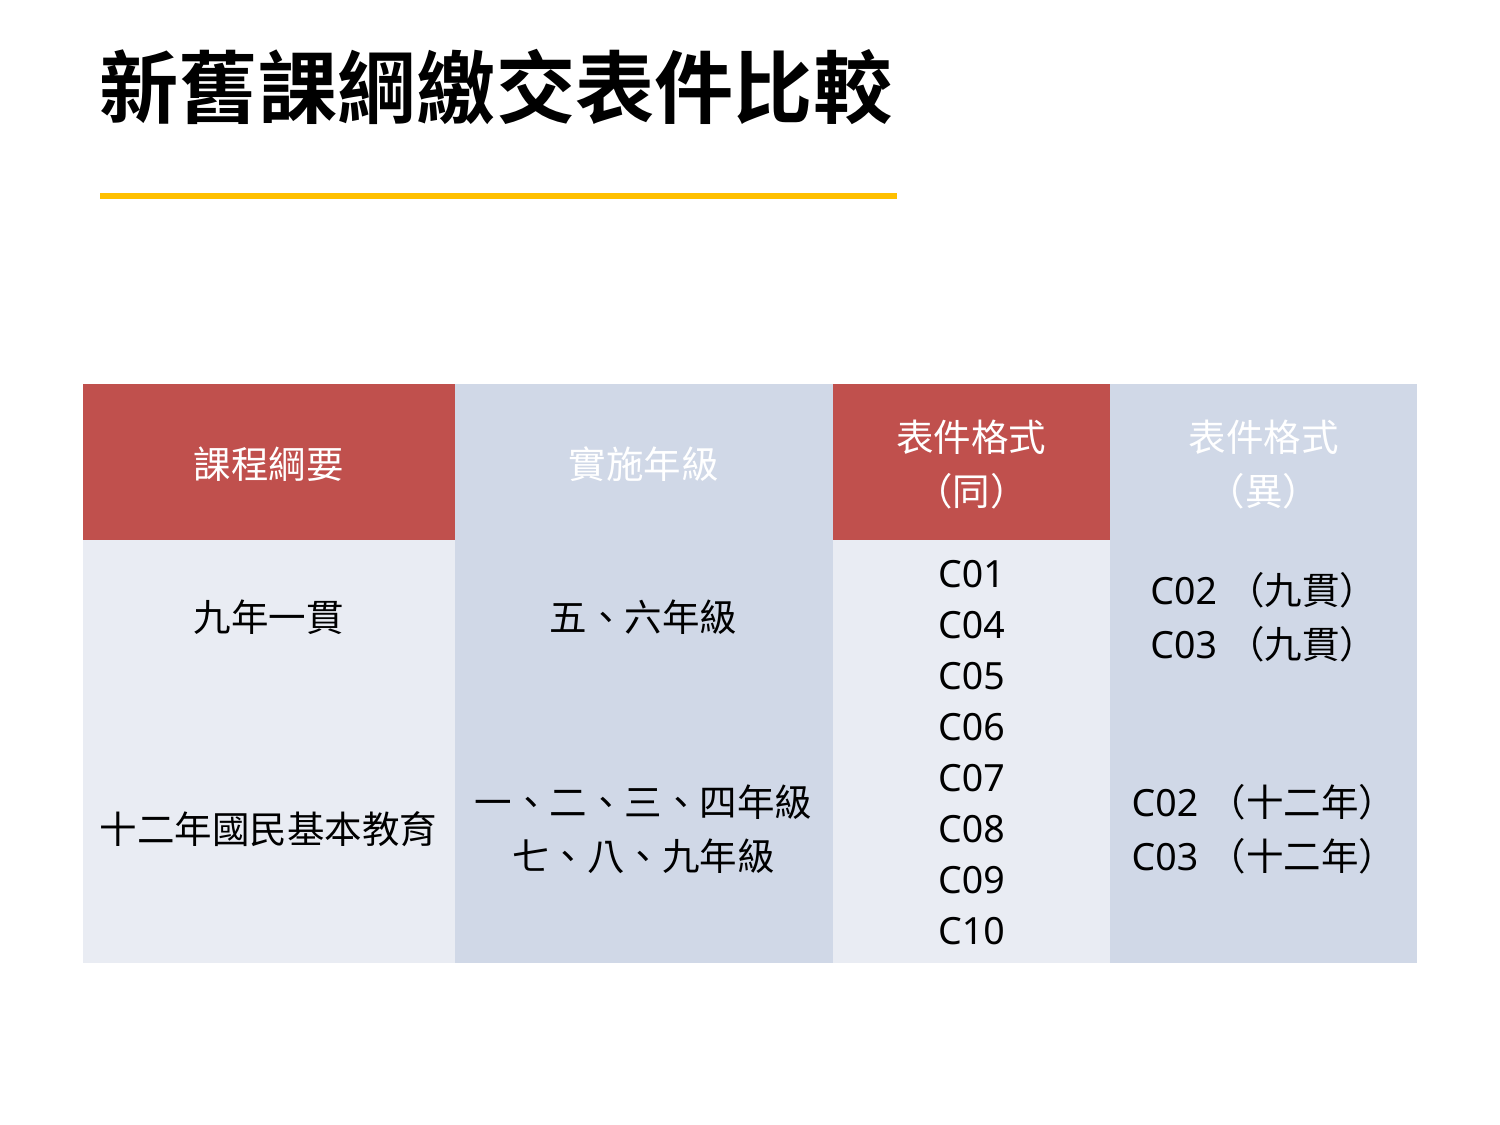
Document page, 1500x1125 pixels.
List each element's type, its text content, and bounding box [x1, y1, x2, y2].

table_cell C02（九貫） C03（九貫） [1110, 540, 1417, 691]
table_header 課程綱要 [83, 384, 455, 540]
table_header 表件格式 （同） [833, 384, 1110, 540]
table_header 實施年級 [455, 384, 833, 540]
table_cell C01 C04 C05 C06 C07 C08 C09 C10 [833, 540, 1110, 963]
title 新舊課綱繳交表件比較 [41, 30, 951, 219]
table_cell 十二年國民基本教育 [83, 691, 455, 963]
table_cell C02（十二年） C03（十二年） [1110, 691, 1417, 963]
table_cell 五、六年級 [455, 540, 833, 691]
table_cell 九年一貫 [83, 540, 455, 691]
table_header 表件格式 （異） [1110, 384, 1417, 540]
table_cell 一、二、三、四年級 七、八、九年級 [455, 691, 833, 963]
